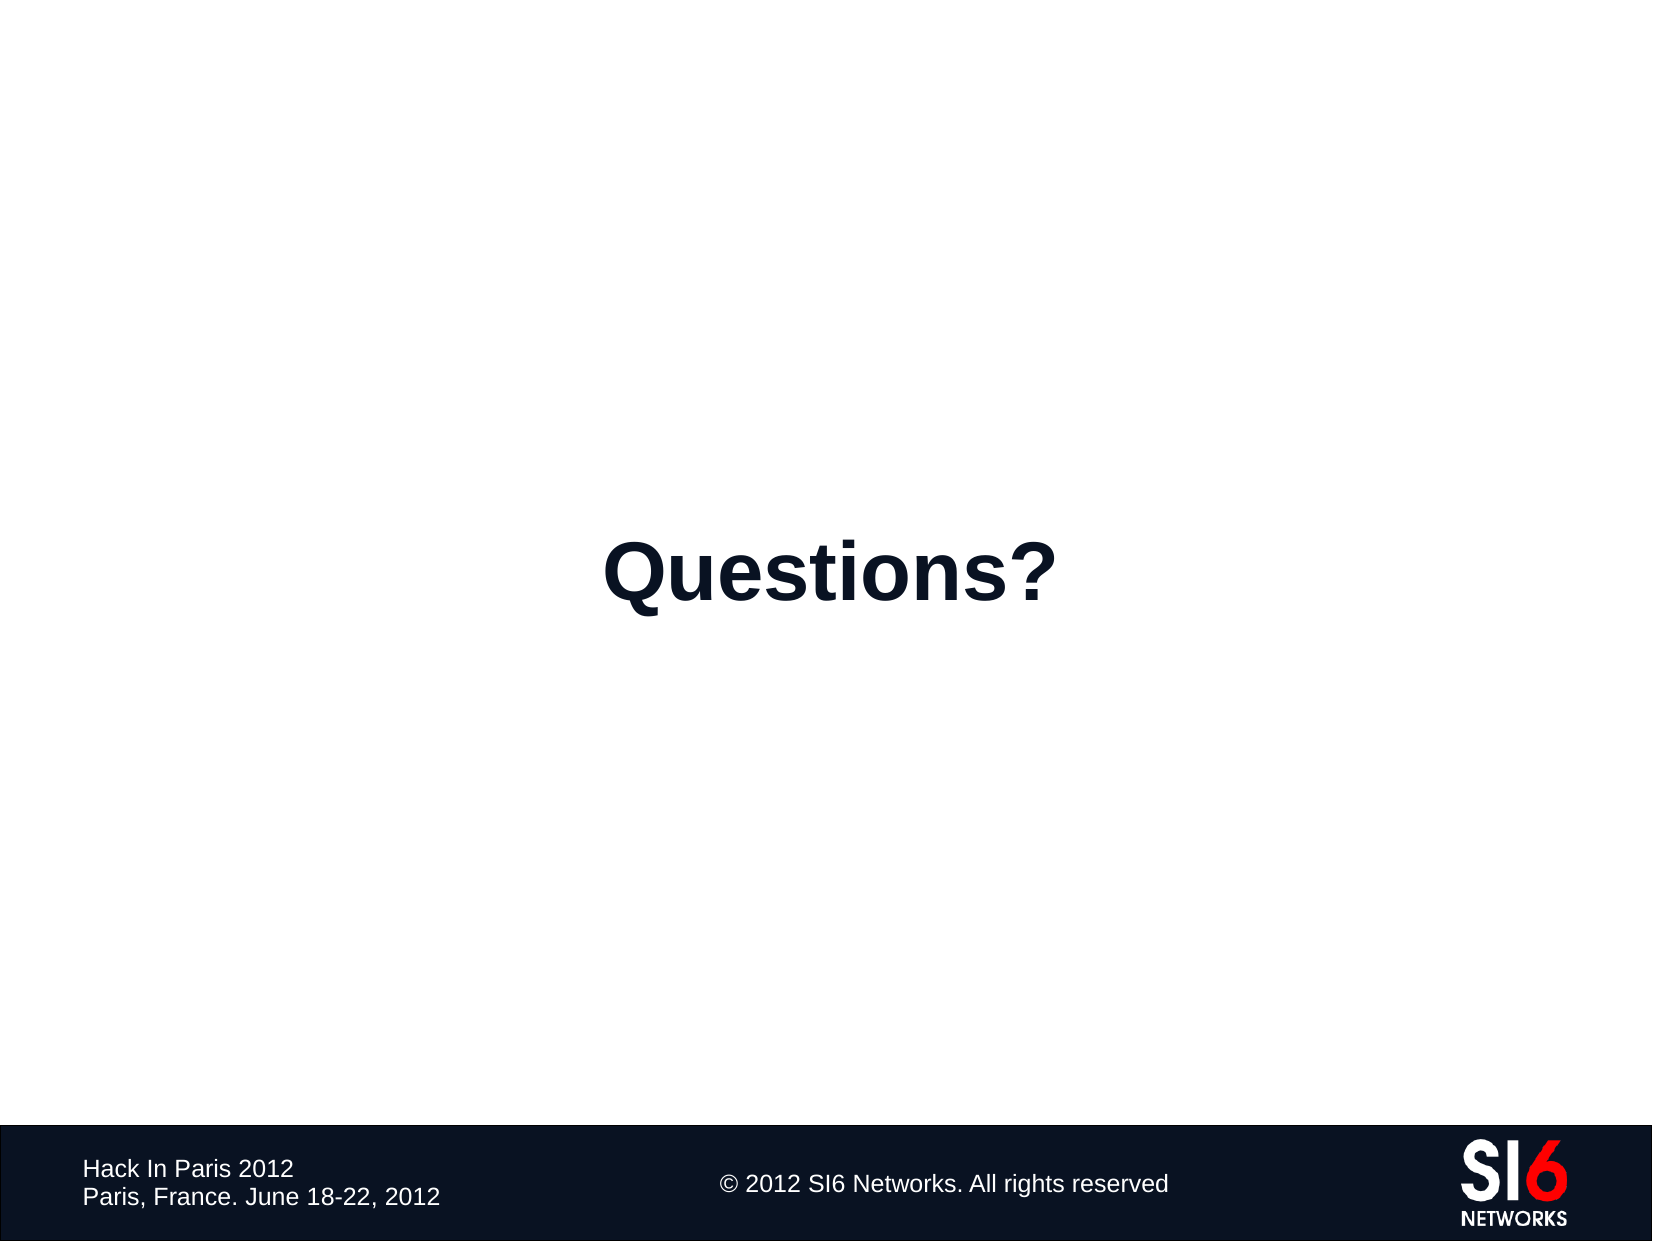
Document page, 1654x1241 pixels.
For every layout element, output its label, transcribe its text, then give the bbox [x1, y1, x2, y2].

title Questions? [86, 467, 1576, 676]
picture [1461, 1139, 1567, 1226]
